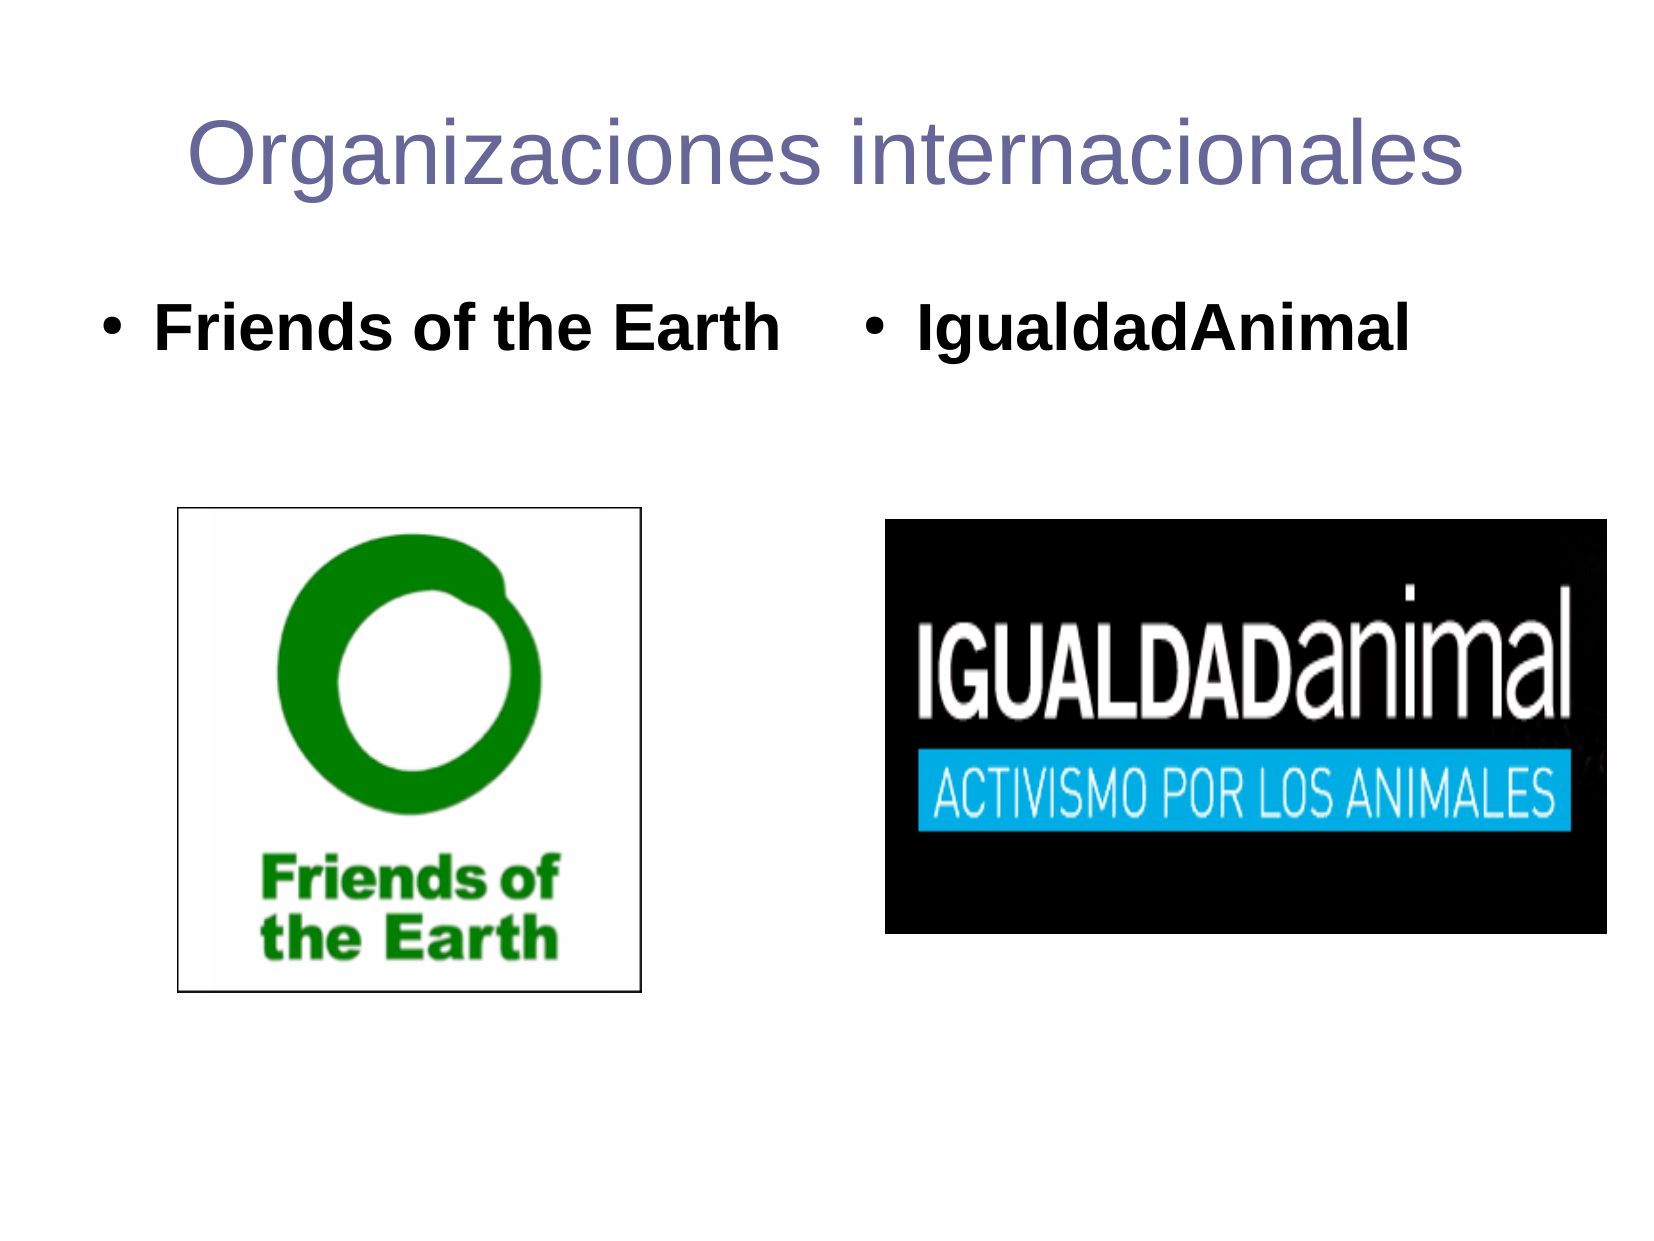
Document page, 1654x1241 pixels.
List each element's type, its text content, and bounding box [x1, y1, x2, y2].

picture [885, 519, 1607, 934]
list Friends of the Earth [82, 290, 809, 1010]
title Organizaciones internacionales [82, 56, 1571, 250]
list IgualdadAnimal [845, 290, 1572, 1010]
picture [177, 507, 642, 993]
